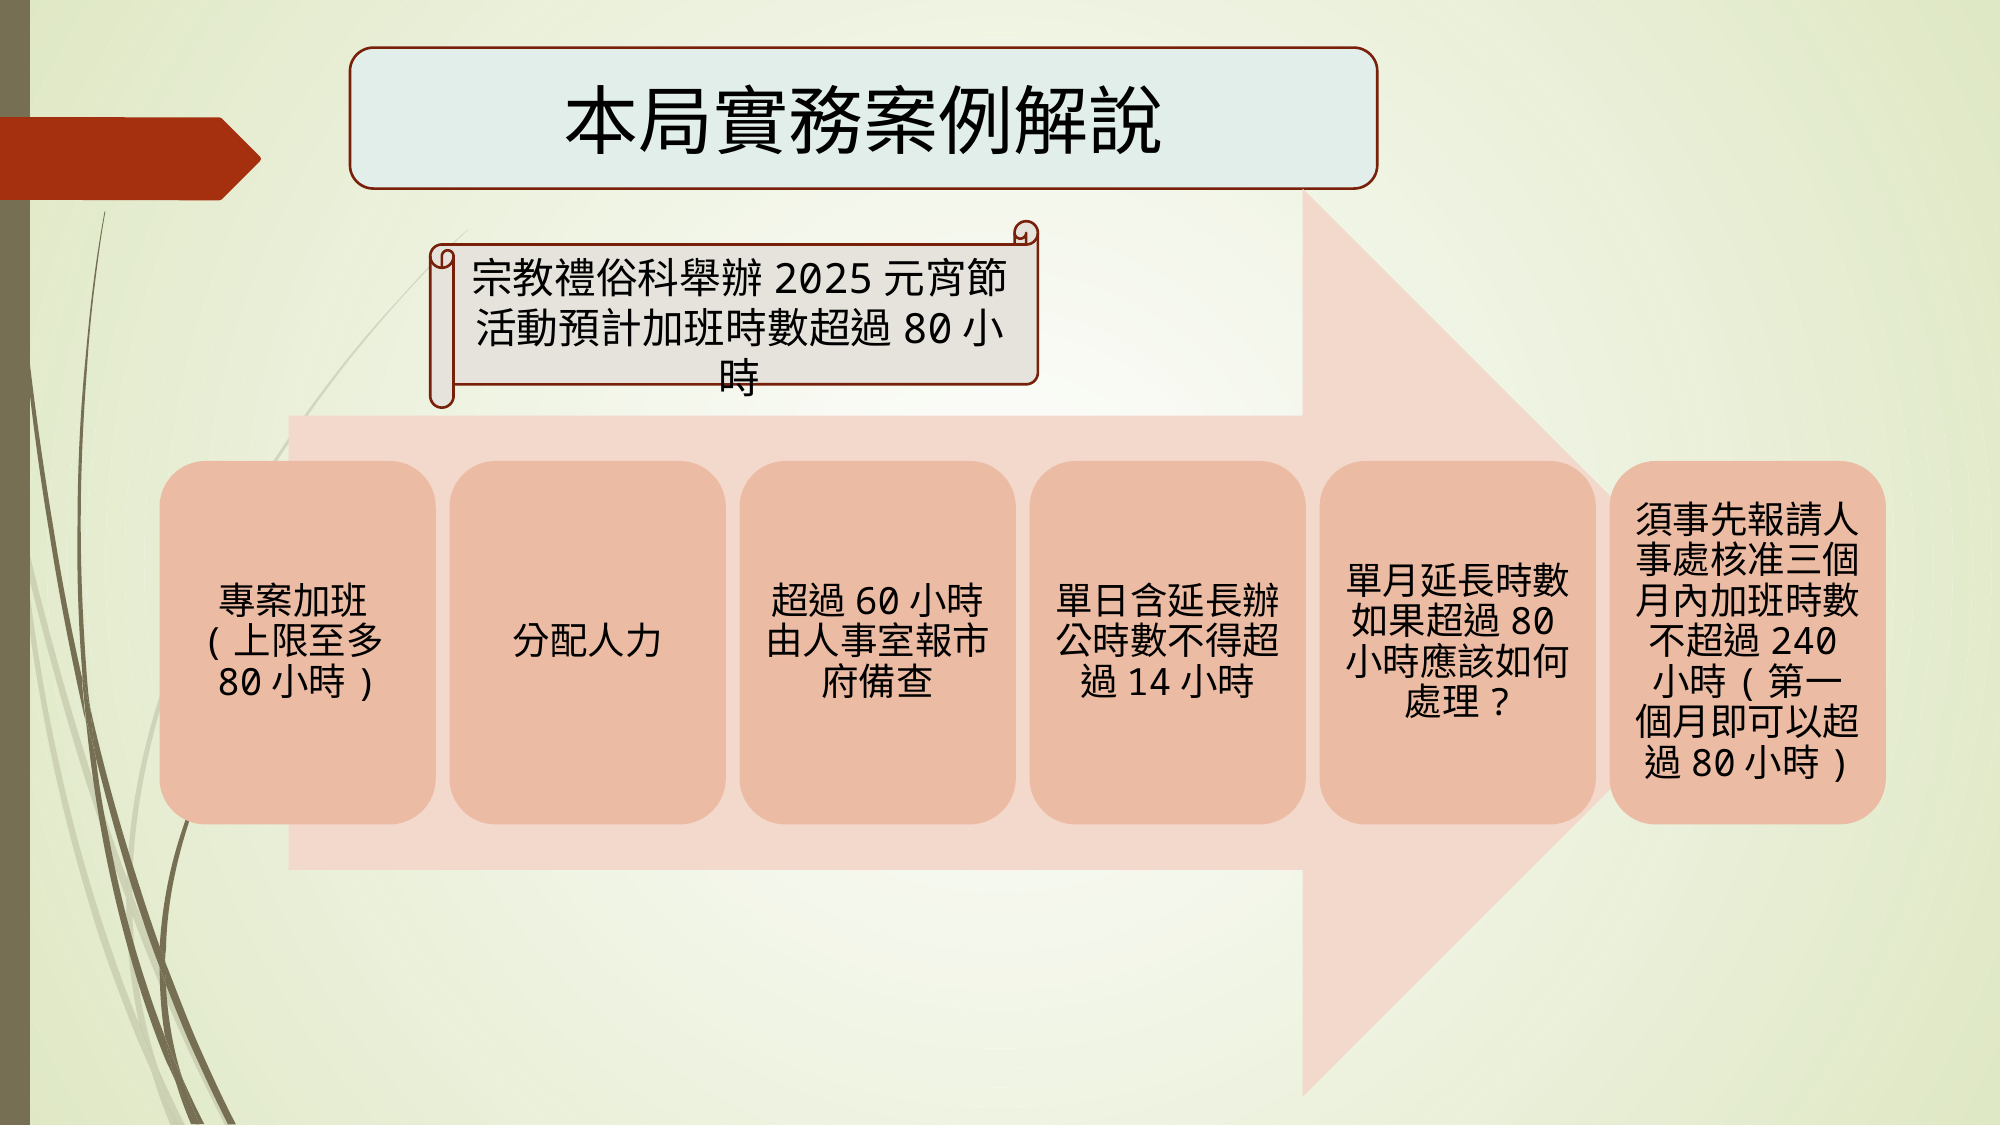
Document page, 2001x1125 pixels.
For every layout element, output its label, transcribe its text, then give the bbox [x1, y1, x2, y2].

text_box 單日含延長辦公時數不得超過14小時 [1029, 460, 1306, 825]
text_box 本局實務案例解說 [349, 47, 1378, 189]
text_box 超過60小時由人事室報市府備查 [739, 460, 1016, 825]
text_box [288, 188, 1610, 1097]
text_box 專案加班(上限至多80小時) [159, 460, 436, 825]
text_box 單月延長時數如果超過80小時應該如何處理? [1319, 460, 1596, 825]
text_box 宗教禮俗科舉辦2025元宵節活動預計加班時數超過80小時 [430, 221, 1038, 408]
text_box 分配人力 [449, 460, 726, 825]
text_box 須事先報請人事處核准三個月內加班時數不超過240小時(第一個月即可以超過80小時) [1609, 460, 1886, 825]
